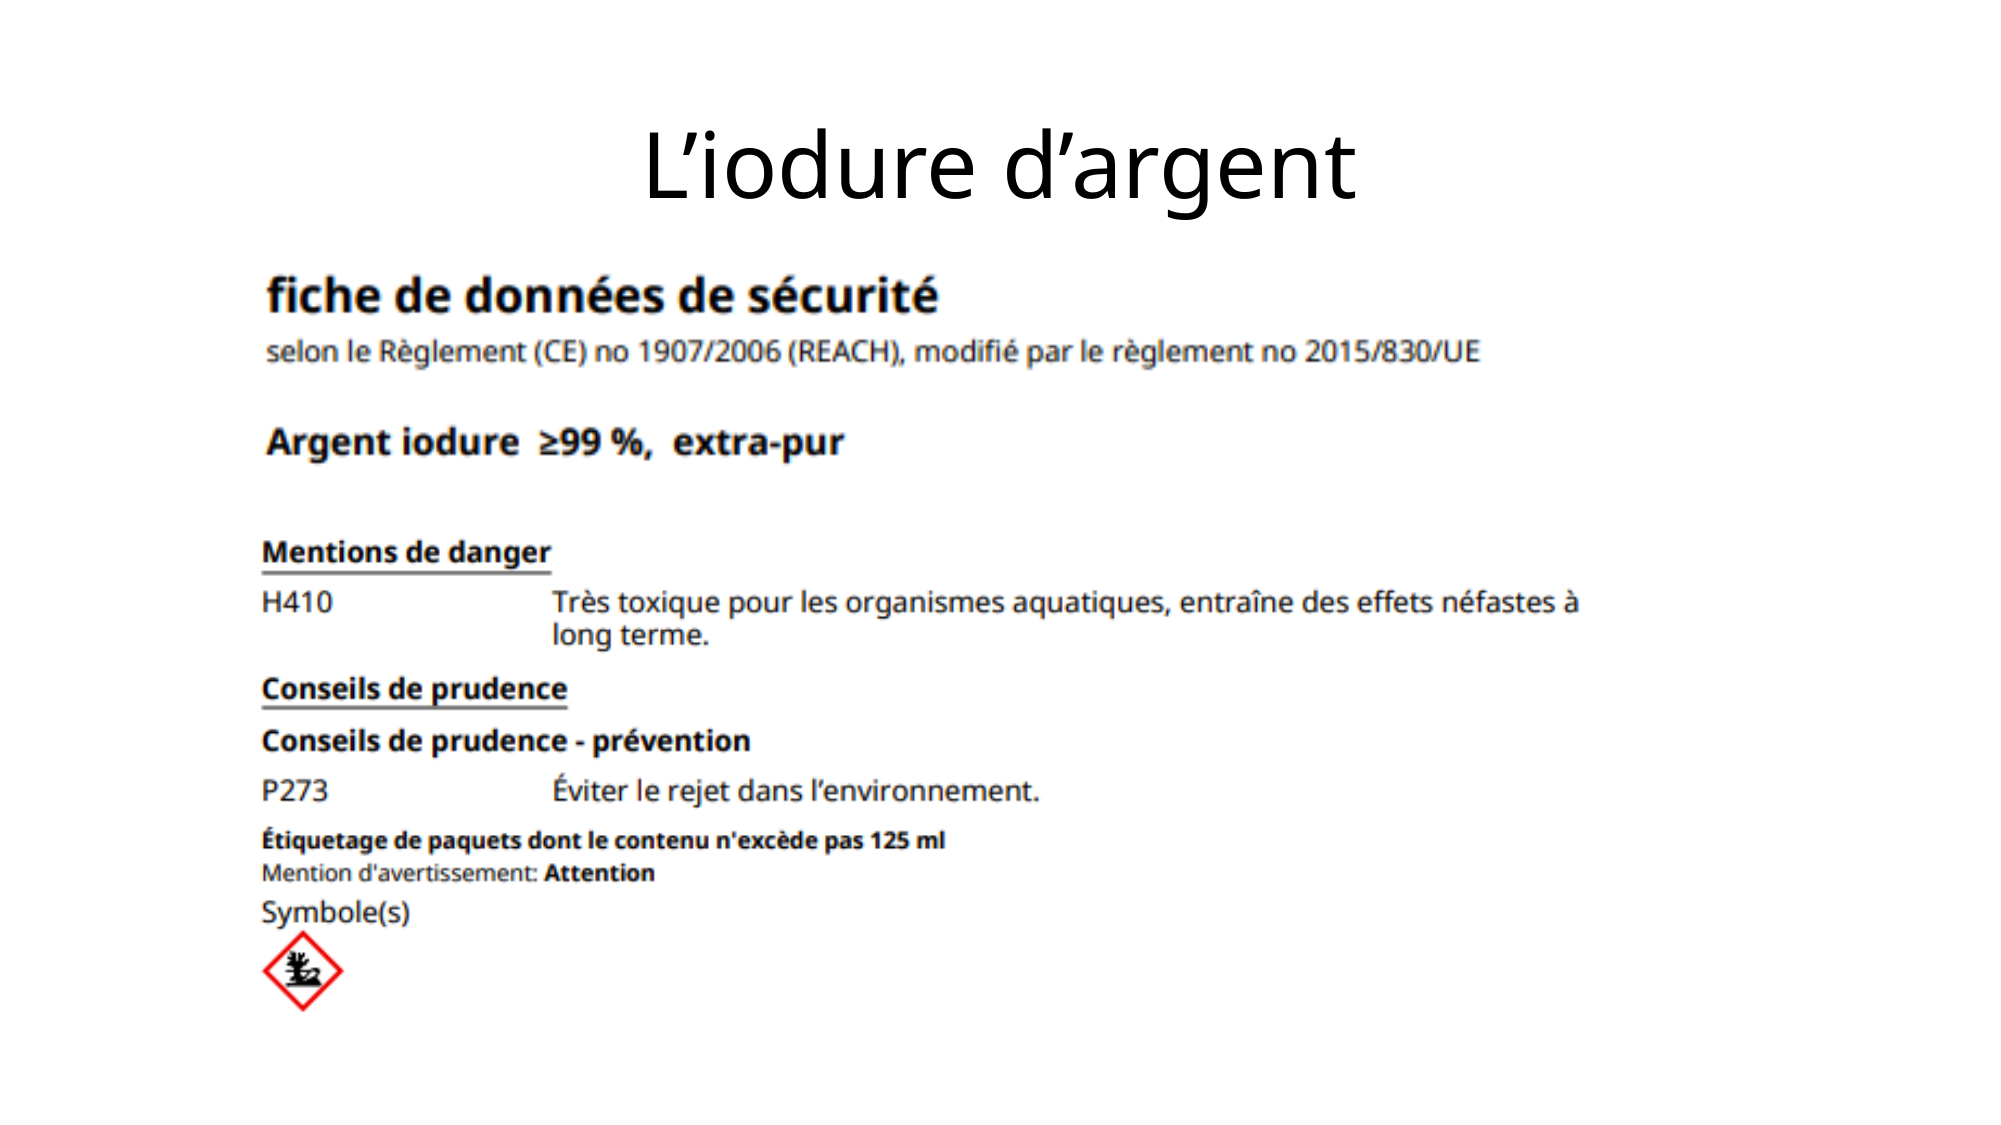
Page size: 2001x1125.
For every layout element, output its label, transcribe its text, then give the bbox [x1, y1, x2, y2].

title L’iodure d’argent [137, 59, 1863, 278]
picture [238, 253, 1517, 483]
picture [238, 526, 1679, 1028]
